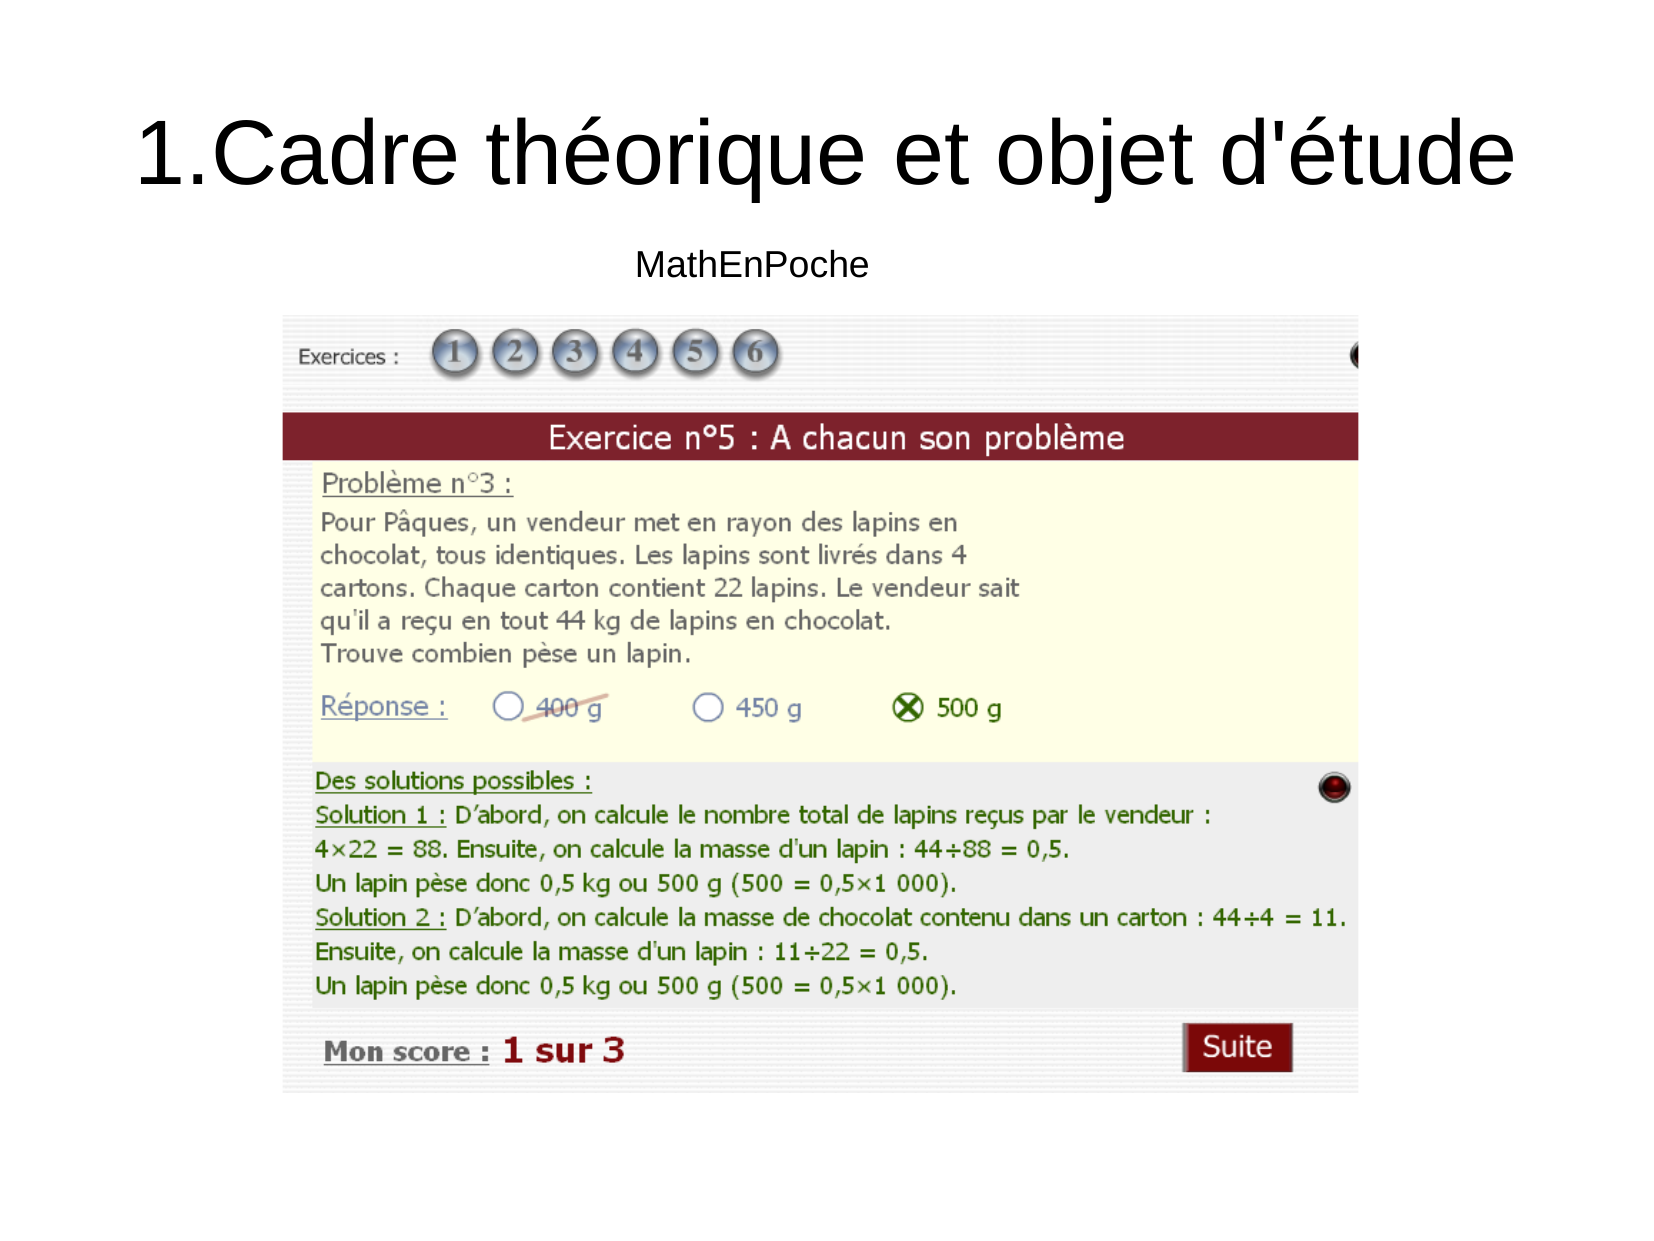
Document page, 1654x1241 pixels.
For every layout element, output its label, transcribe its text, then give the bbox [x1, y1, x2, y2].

picture [282, 315, 1359, 1093]
title 1.Cadre théorique et objet d'étude [82, 56, 1571, 250]
text_box MathEnPoche [620, 236, 885, 294]
